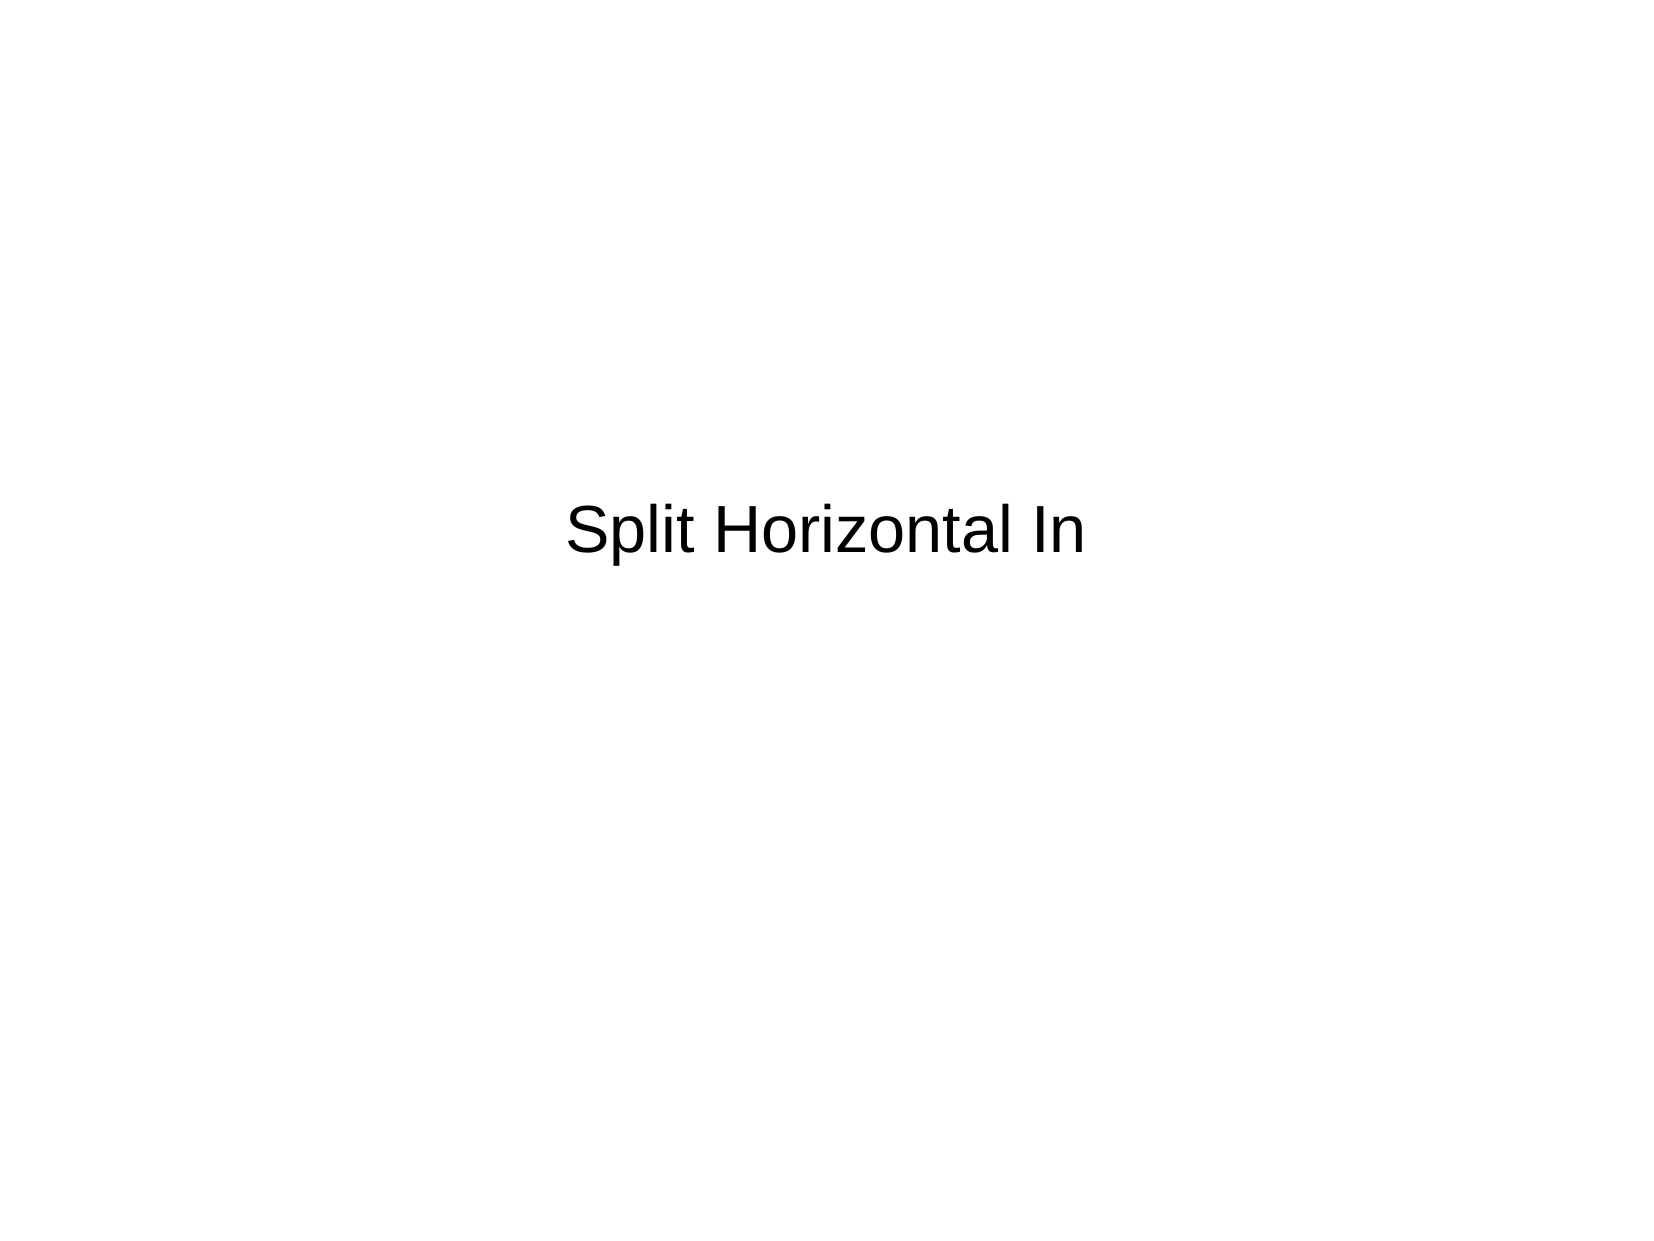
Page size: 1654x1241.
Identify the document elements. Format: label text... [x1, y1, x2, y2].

subtitle Split Horizontal In [82, 49, 1571, 1010]
